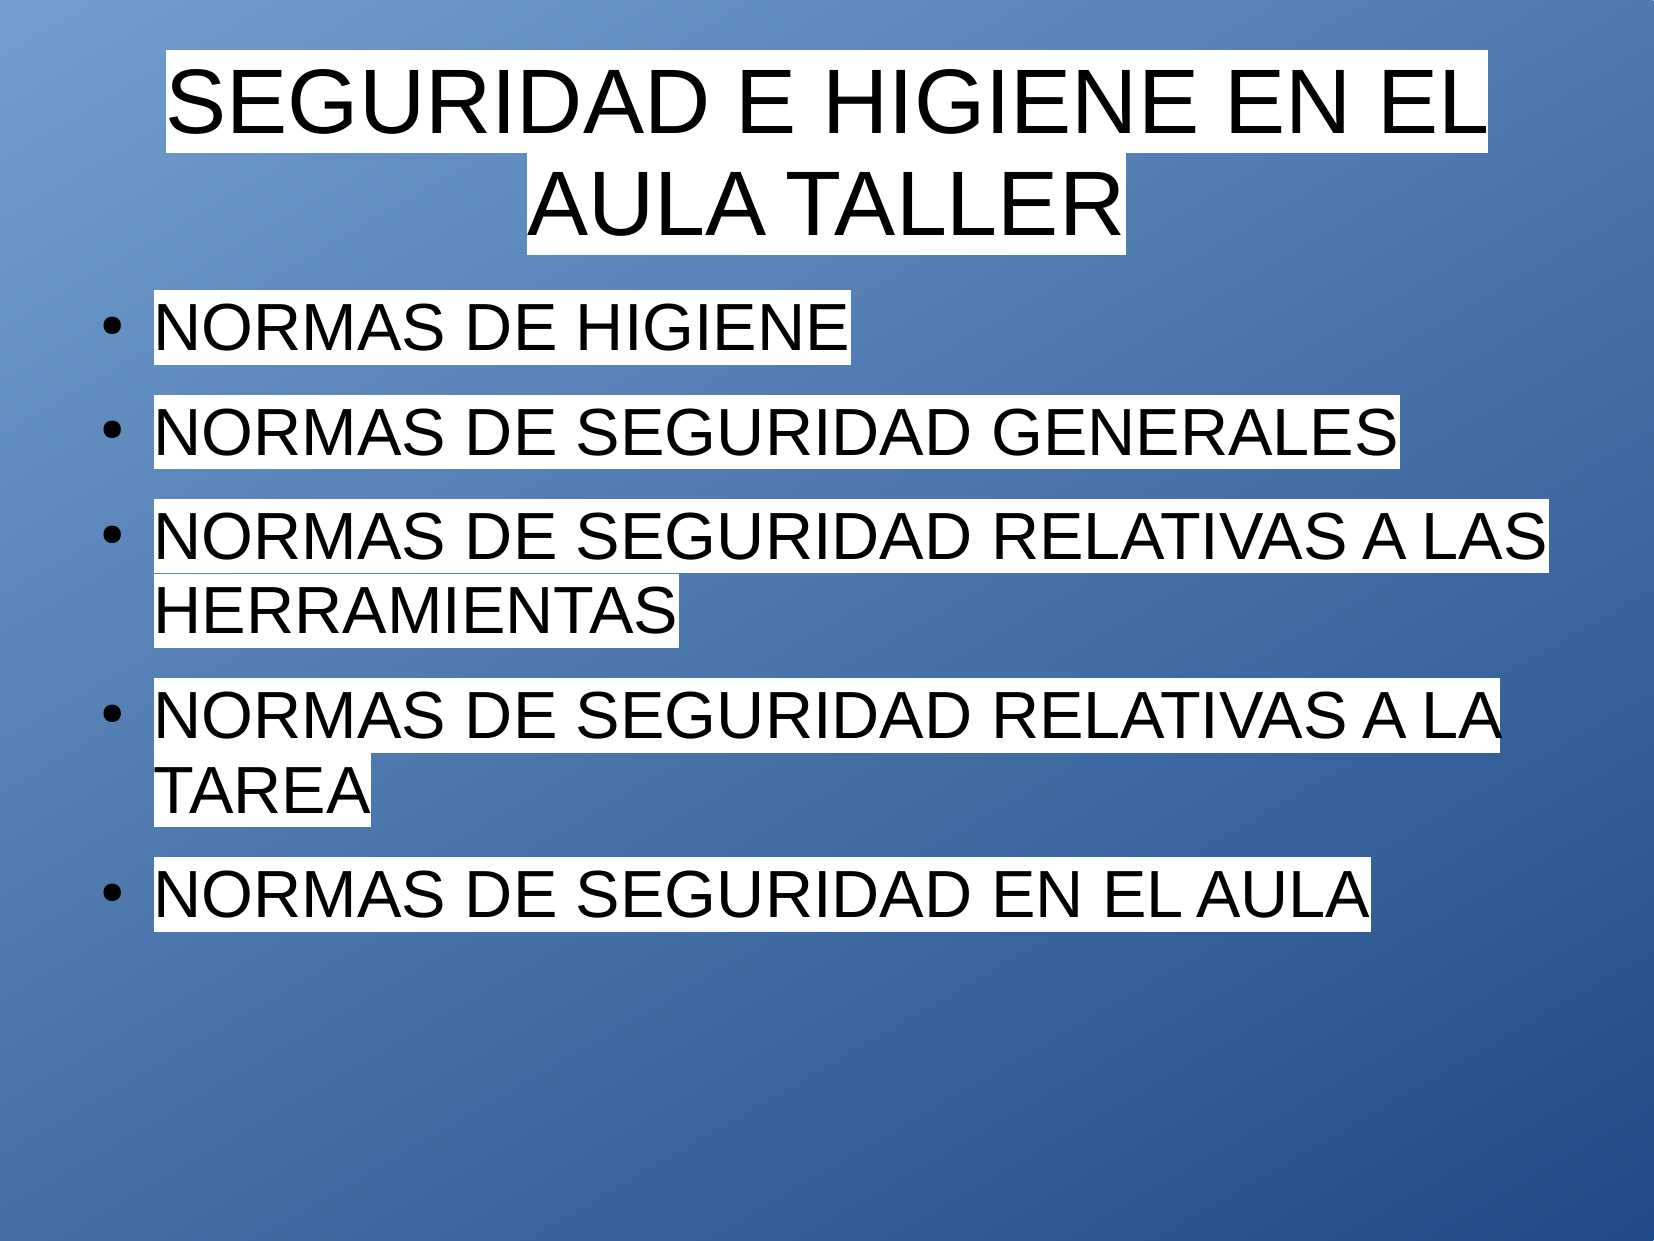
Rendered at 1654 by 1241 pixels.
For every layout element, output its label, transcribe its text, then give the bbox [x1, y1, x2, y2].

title SEGURIDAD E HIGIENE EN EL AULA TALLER [82, 49, 1571, 257]
list NORMAS DE HIGIENE NORMAS DE SEGURIDAD GENERALES NORMAS DE SEGURIDAD RELATIVAS A LAS HERRAMIENTAS NORMAS DE SEGURIDAD RELATIVAS A LA TAREA NORMAS DE SEGURIDAD EN EL AULA [82, 290, 1571, 1010]
